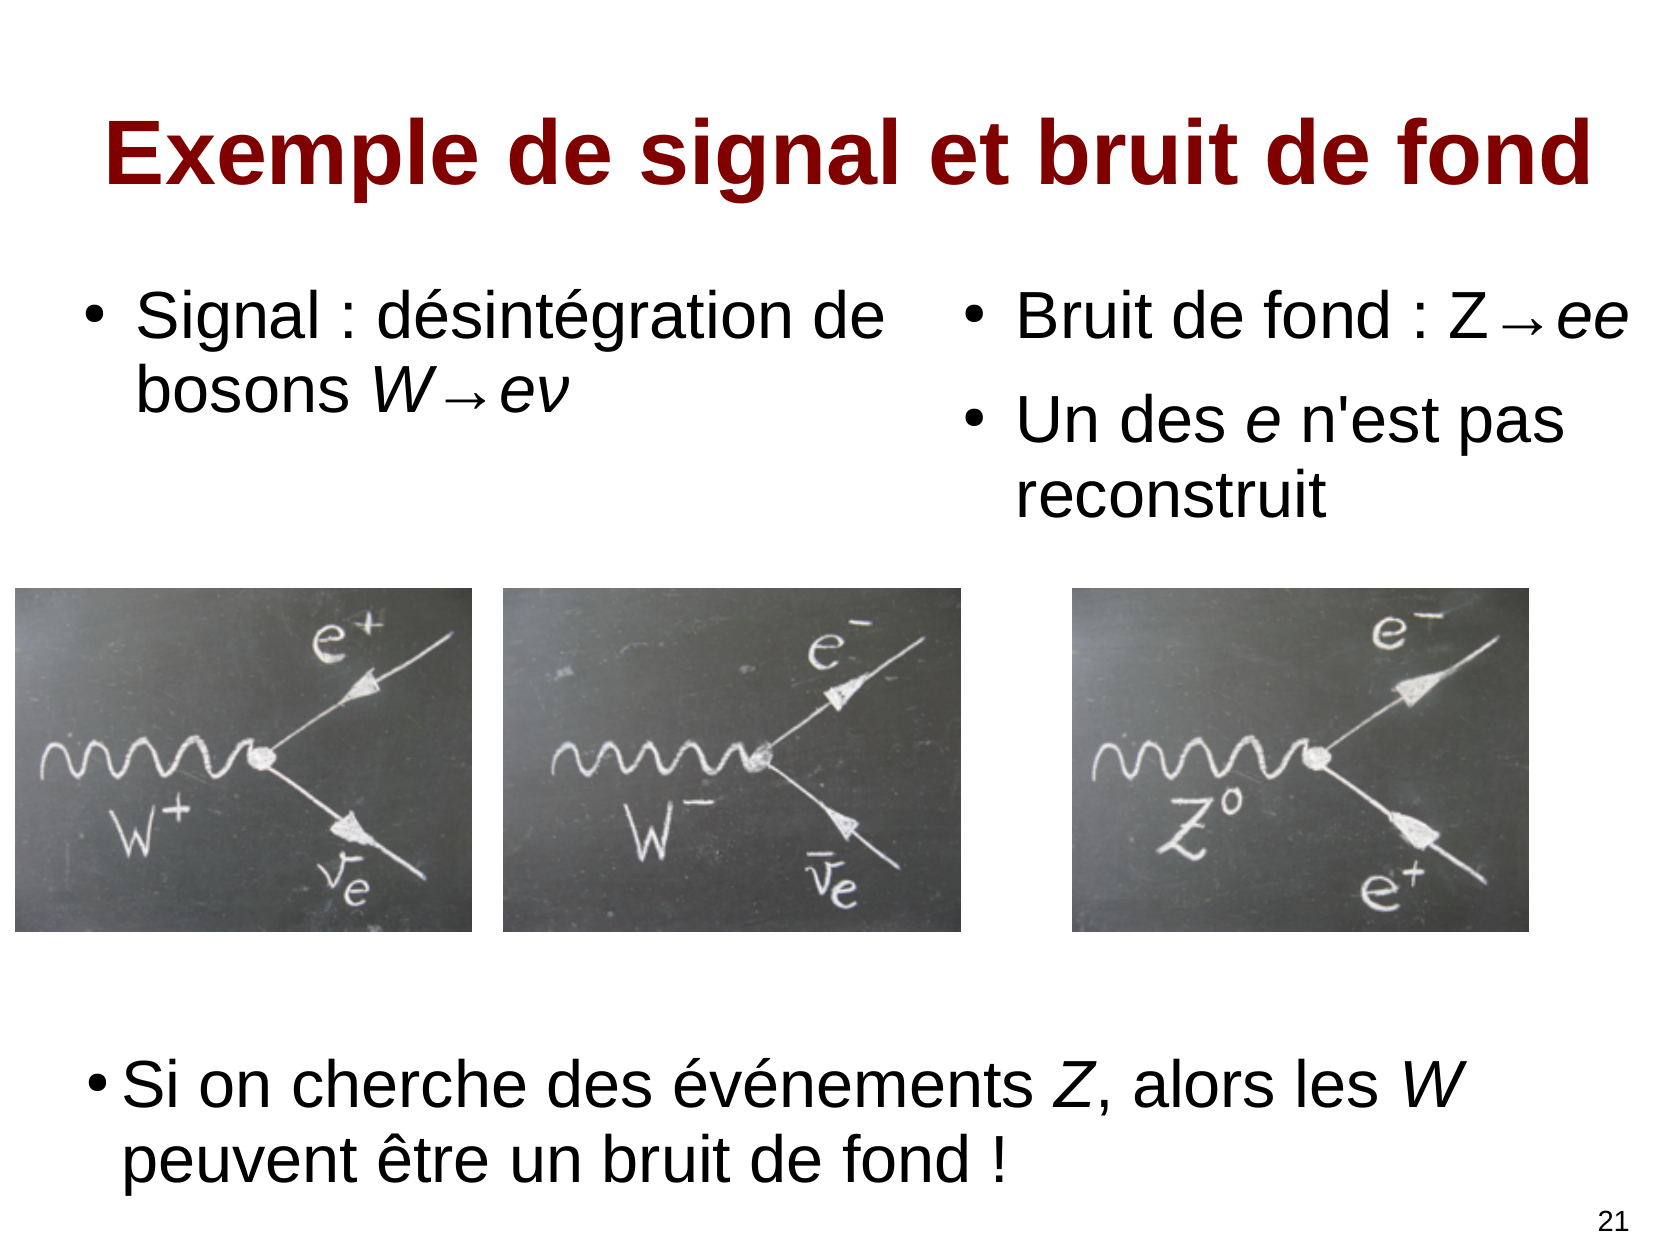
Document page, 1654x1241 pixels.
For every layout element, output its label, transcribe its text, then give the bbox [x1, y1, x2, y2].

picture [15, 588, 472, 933]
title Exemple de signal et bruit de fond [82, 49, 1619, 257]
picture [503, 588, 961, 933]
picture [1072, 588, 1529, 933]
list Signal : désintégration de bosons W→eν [64, 277, 944, 513]
text_box Si on cherche des événements Z, alors les W peuvent être un bruit de fond ! [70, 1039, 1606, 1204]
list Bruit de fond : Z→ee Un des e n'est pas reconstruit [944, 277, 1642, 621]
